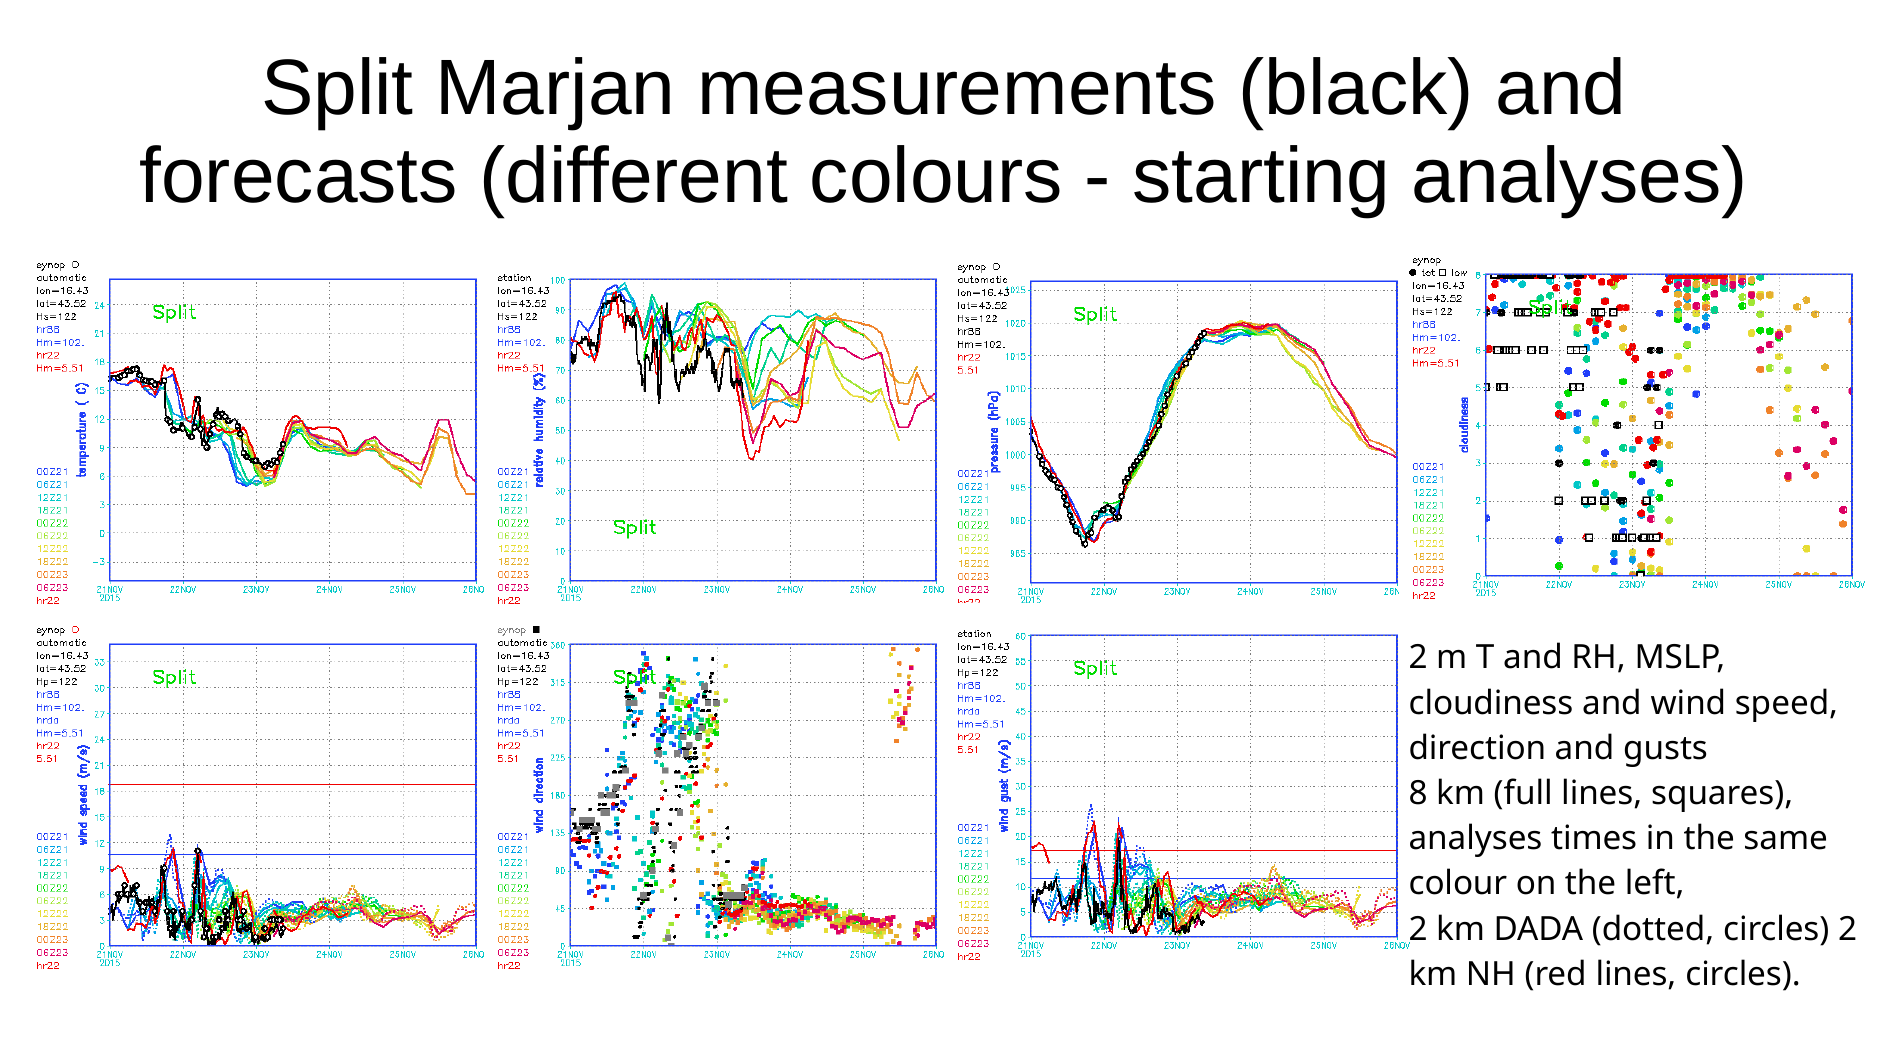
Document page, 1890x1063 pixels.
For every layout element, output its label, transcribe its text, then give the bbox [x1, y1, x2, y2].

text_box 2 m T and RH, MSLP, cloudiness and wind speed, direction and gusts 8 km (full lines, squares), analyses times in the same colour on the left, 2 km DADA (dotted, circles) 2 km NH (red lines, circles). [1393, 625, 1890, 949]
title Split Marjan measurements (black) and forecasts (different colours - starting analyses) [94, 42, 1796, 220]
picture [23, 242, 1873, 978]
